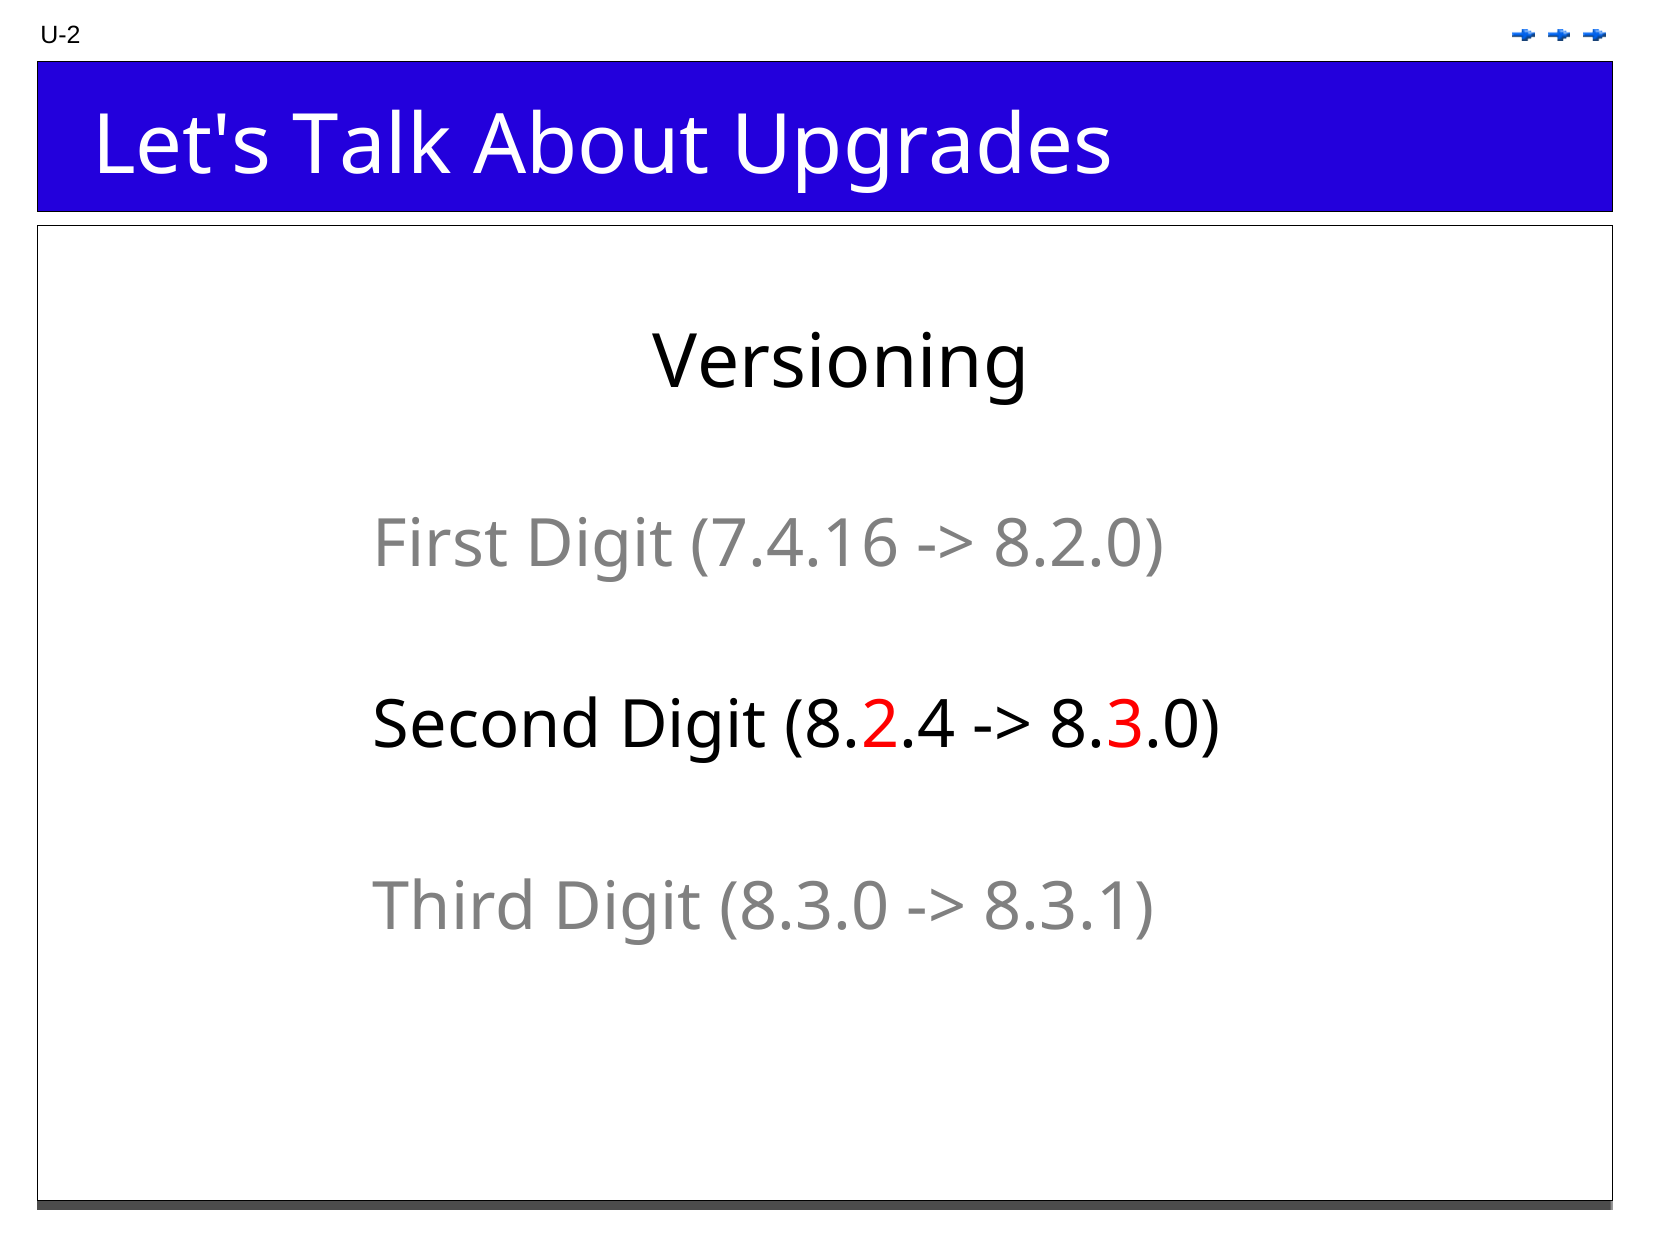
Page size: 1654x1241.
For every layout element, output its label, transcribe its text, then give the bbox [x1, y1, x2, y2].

picture [1583, 29, 1606, 41]
text_box Versioning [637, 300, 1016, 405]
text_box [37, 61, 1613, 212]
picture [1548, 29, 1570, 41]
picture [1512, 29, 1535, 41]
text_box Let's Talk About Upgrades [77, 77, 1055, 193]
text_box U-2 [25, 13, 151, 70]
text_box First Digit (7.4.16 -> 8.2.0) Second Digit (8.2.4 -> 8.3.0) Third Digit (8.3.0 -> 8.3.1) [358, 487, 1296, 938]
text_box [37, 225, 1613, 1201]
